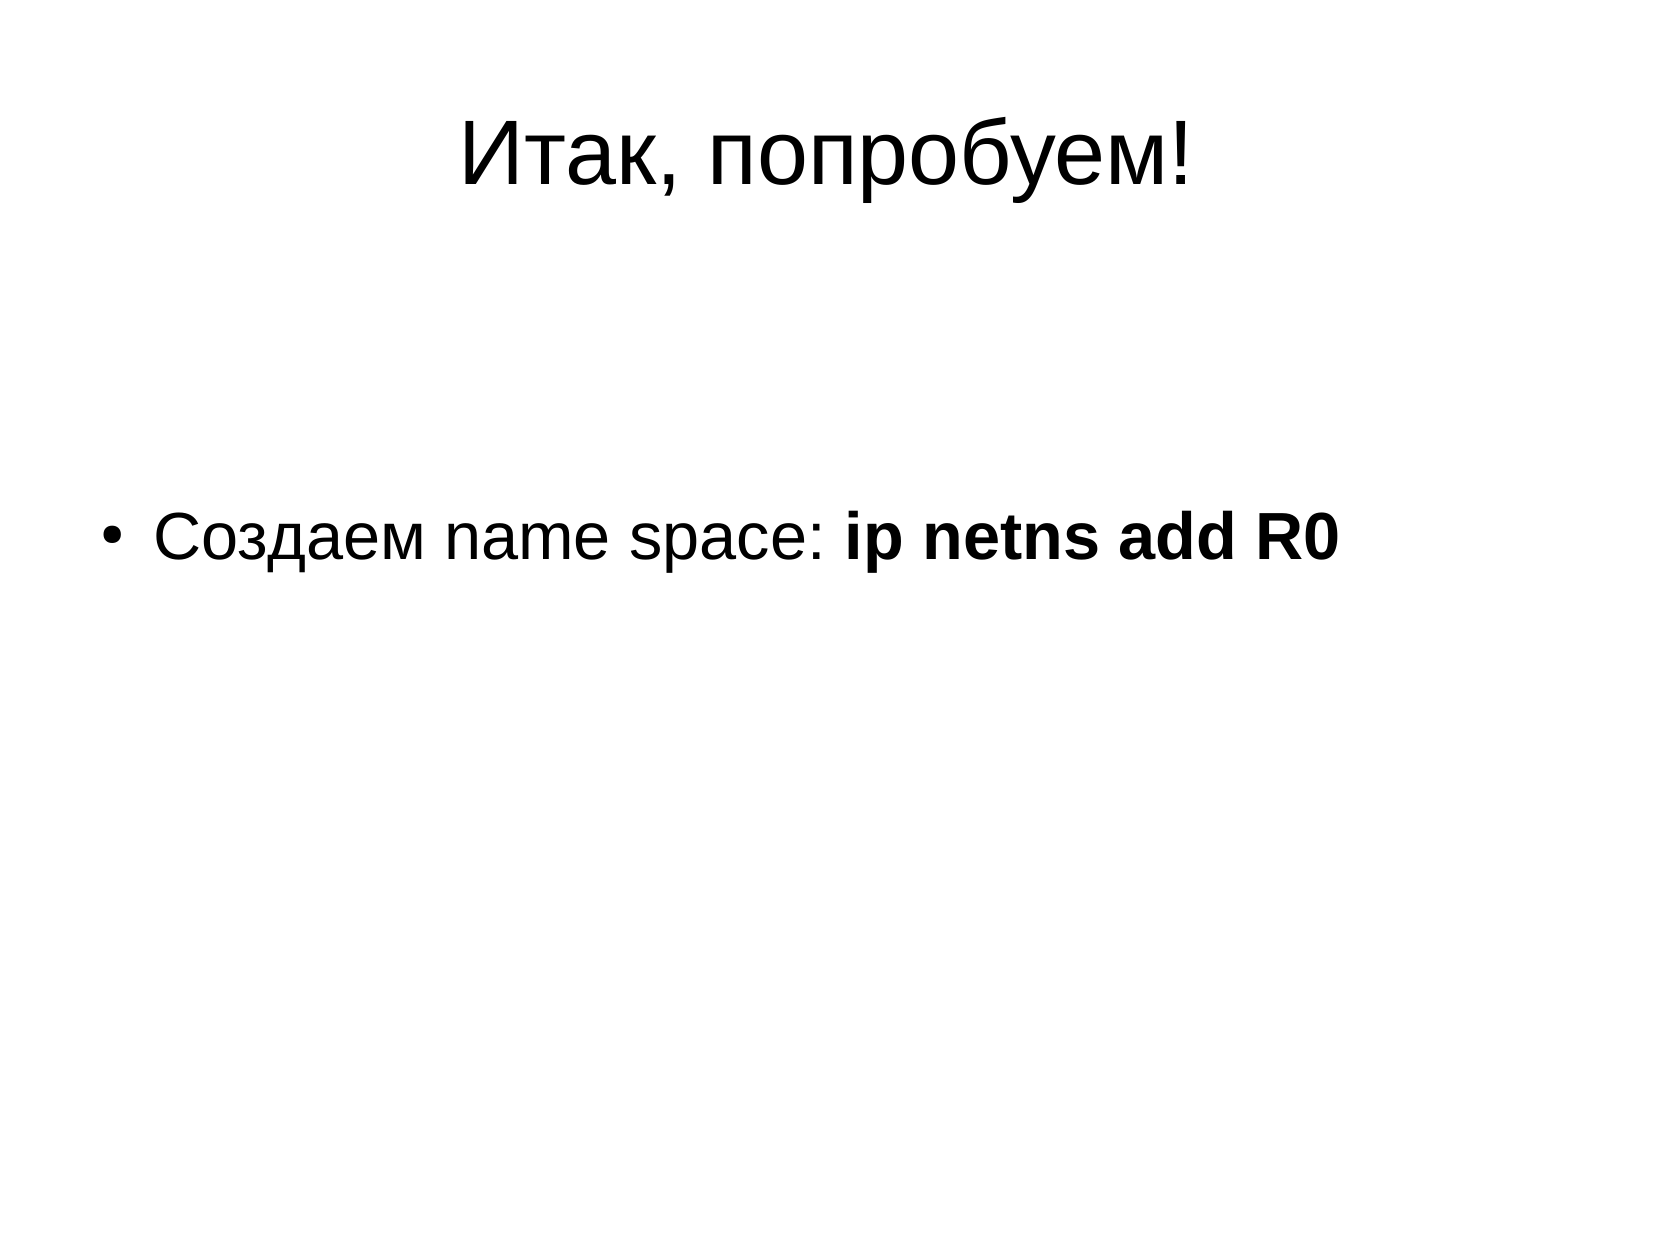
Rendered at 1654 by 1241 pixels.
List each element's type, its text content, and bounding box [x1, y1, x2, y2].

list Создаем name space: ip netns add R0 [82, 290, 1538, 1010]
title Итак, попробуем! [82, 49, 1571, 257]
